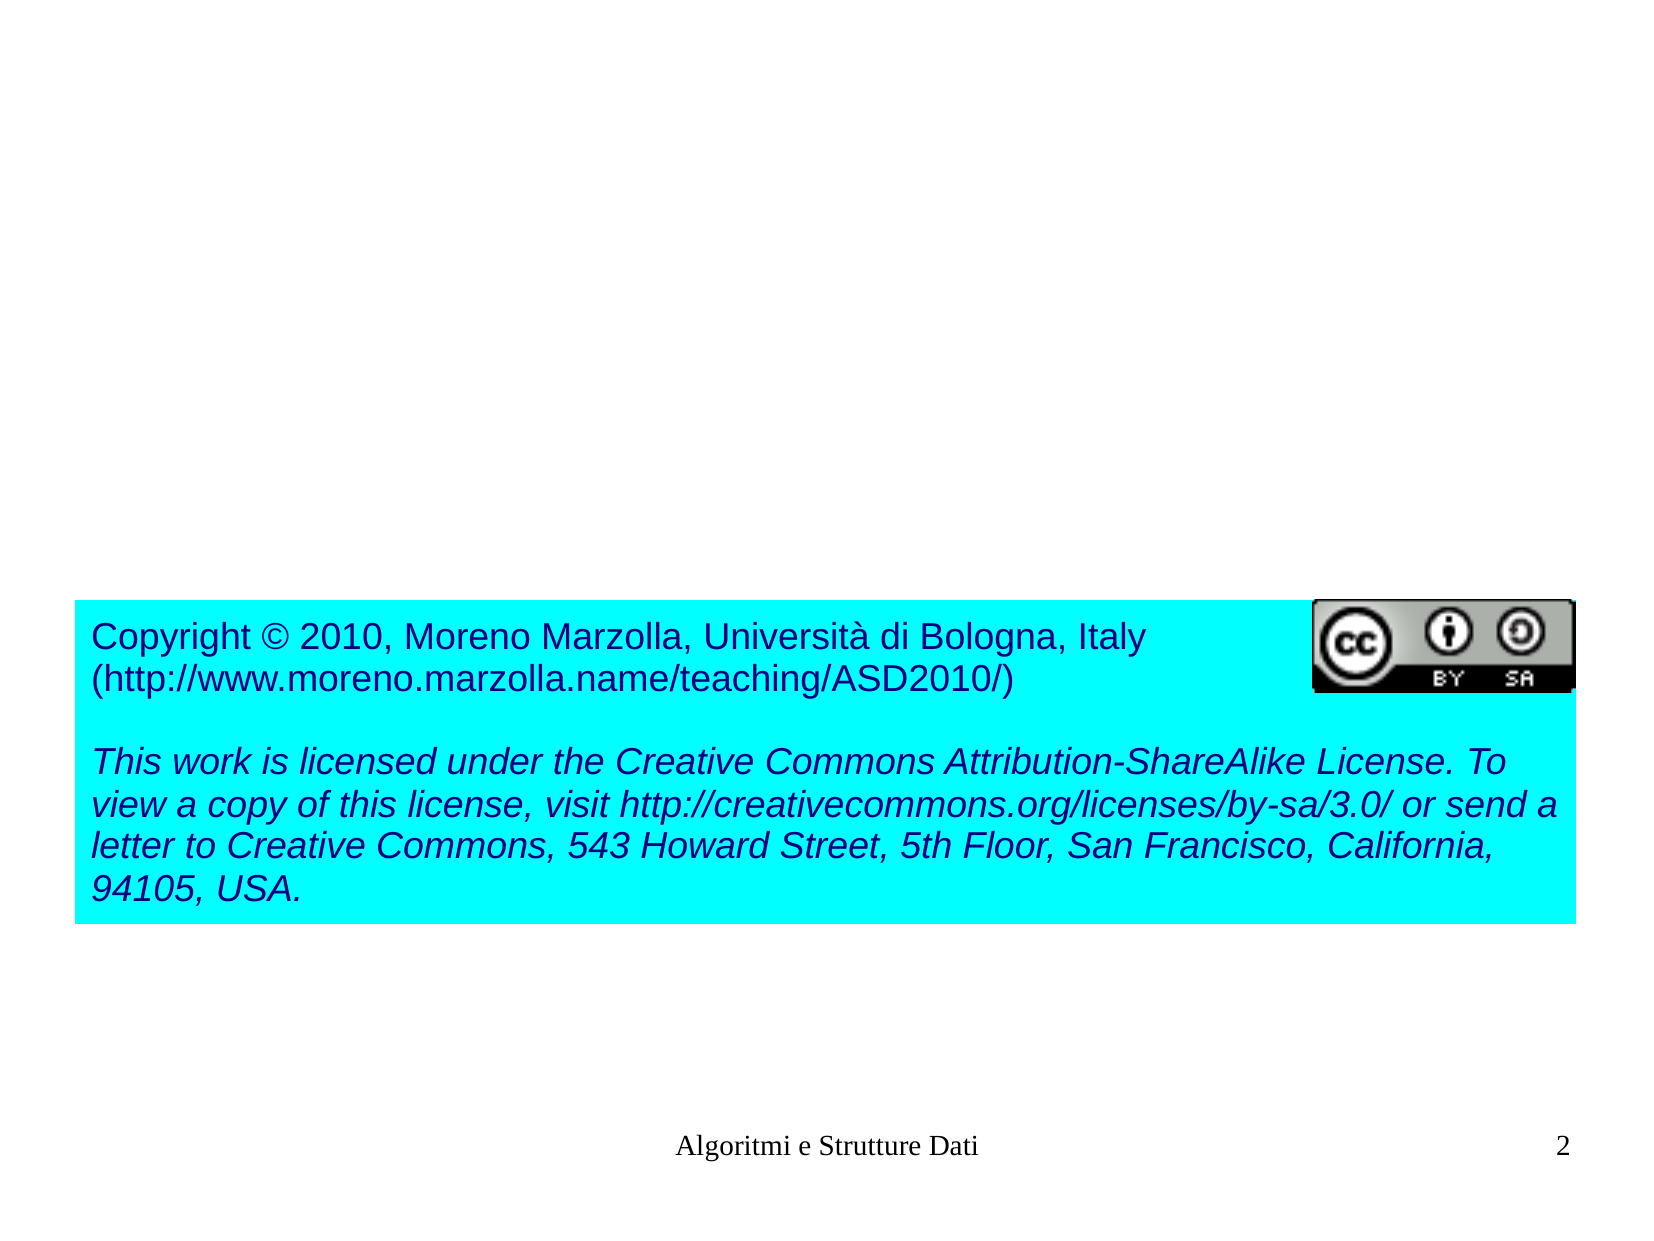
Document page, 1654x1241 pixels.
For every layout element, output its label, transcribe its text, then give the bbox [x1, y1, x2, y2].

picture [1312, 599, 1576, 693]
text_box Copyright © 2010, Moreno Marzolla, Università di Bologna, Italy (http://www.moreno.marzolla.name/teaching/ASD2010/) This work is licensed under the Creative Commons Attribution-ShareAlike License. To view a copy of this license, visit http://creativecommons.org/licenses/by-sa/3.0/ or send a letter to Creative Commons, 543 Howard Street, 5th Floor, San Francisco, California, 94105, USA. [75, 600, 1576, 924]
